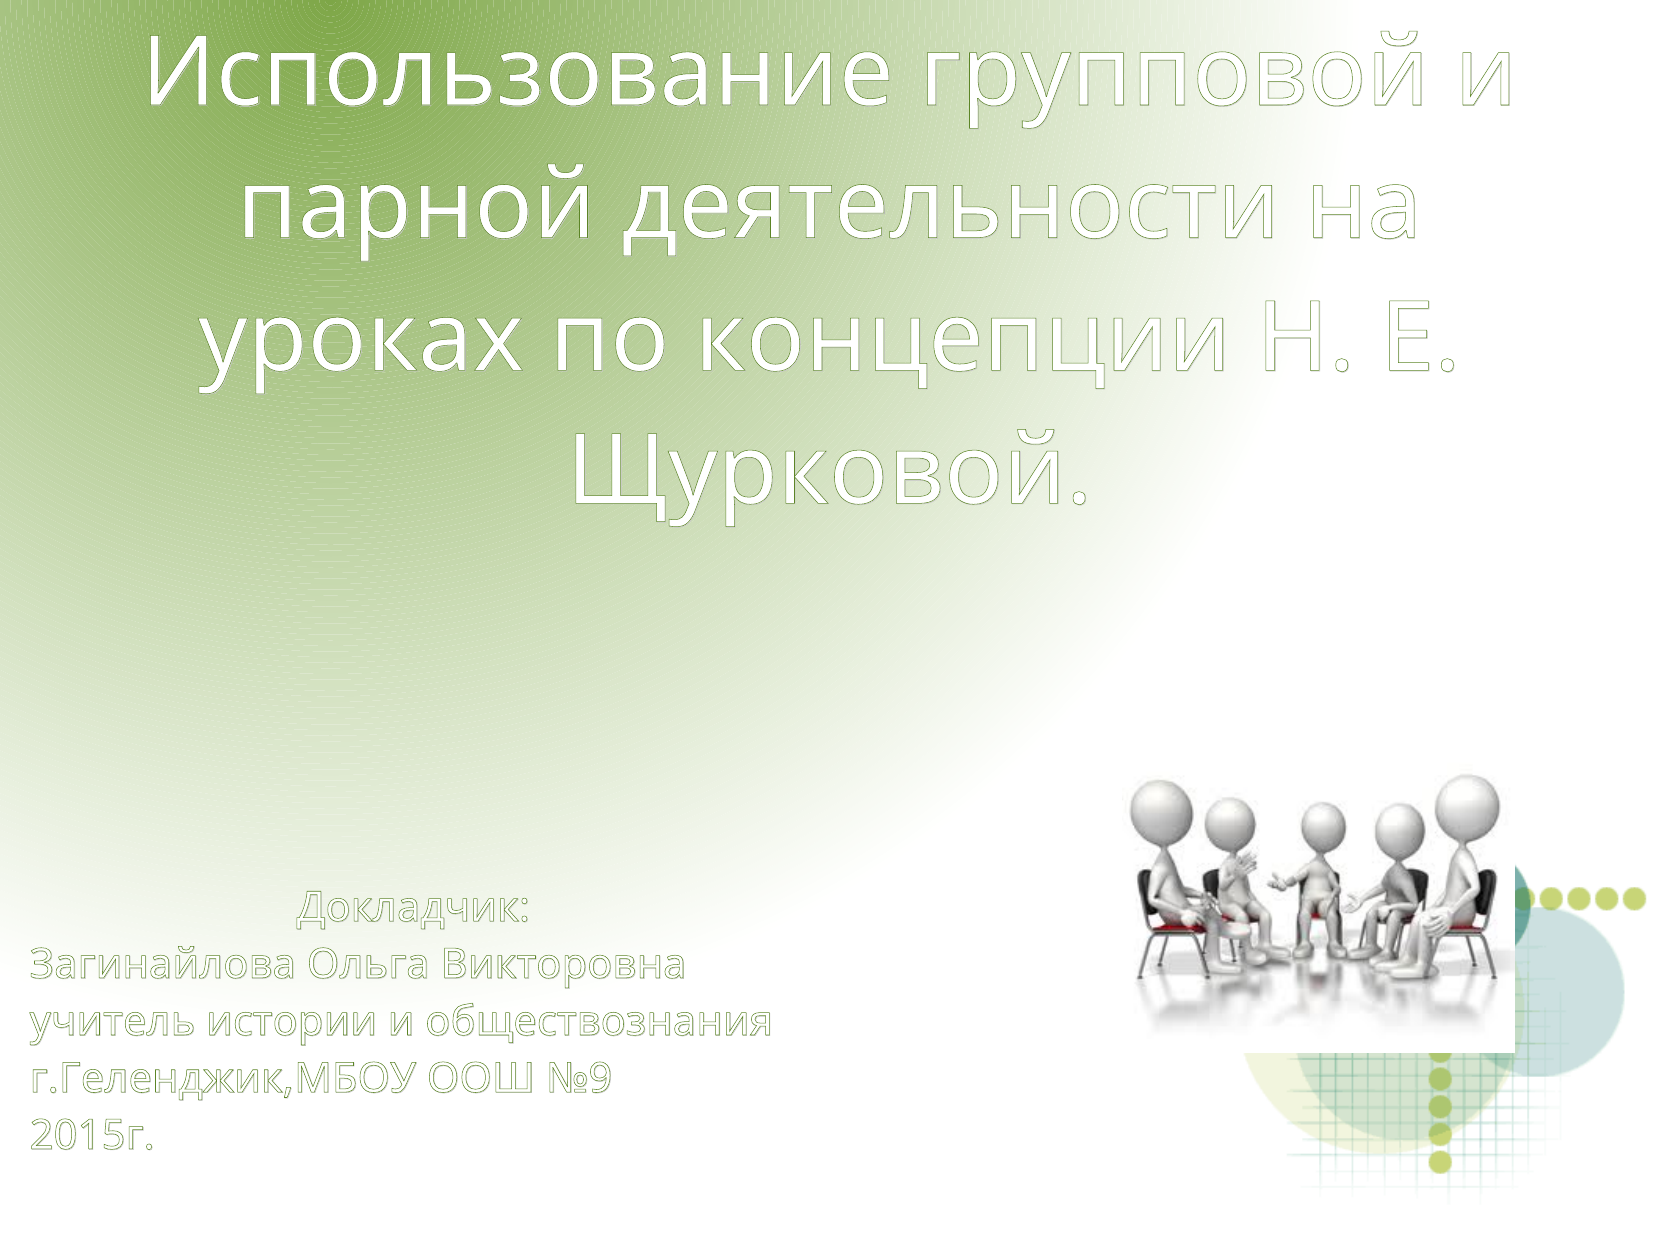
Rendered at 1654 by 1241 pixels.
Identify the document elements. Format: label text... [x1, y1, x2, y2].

text_box Докладчик: Загинайлова Ольга Викторовна учитель истории и обществознания г.Геленджик,МБОУ ООШ №9 2015г. [29, 885, 798, 1152]
title Использование групповой и парной деятельности на уроках по концепции Н. Е. Щурковой. [123, 30, 1536, 502]
picture [1122, 738, 1654, 1211]
